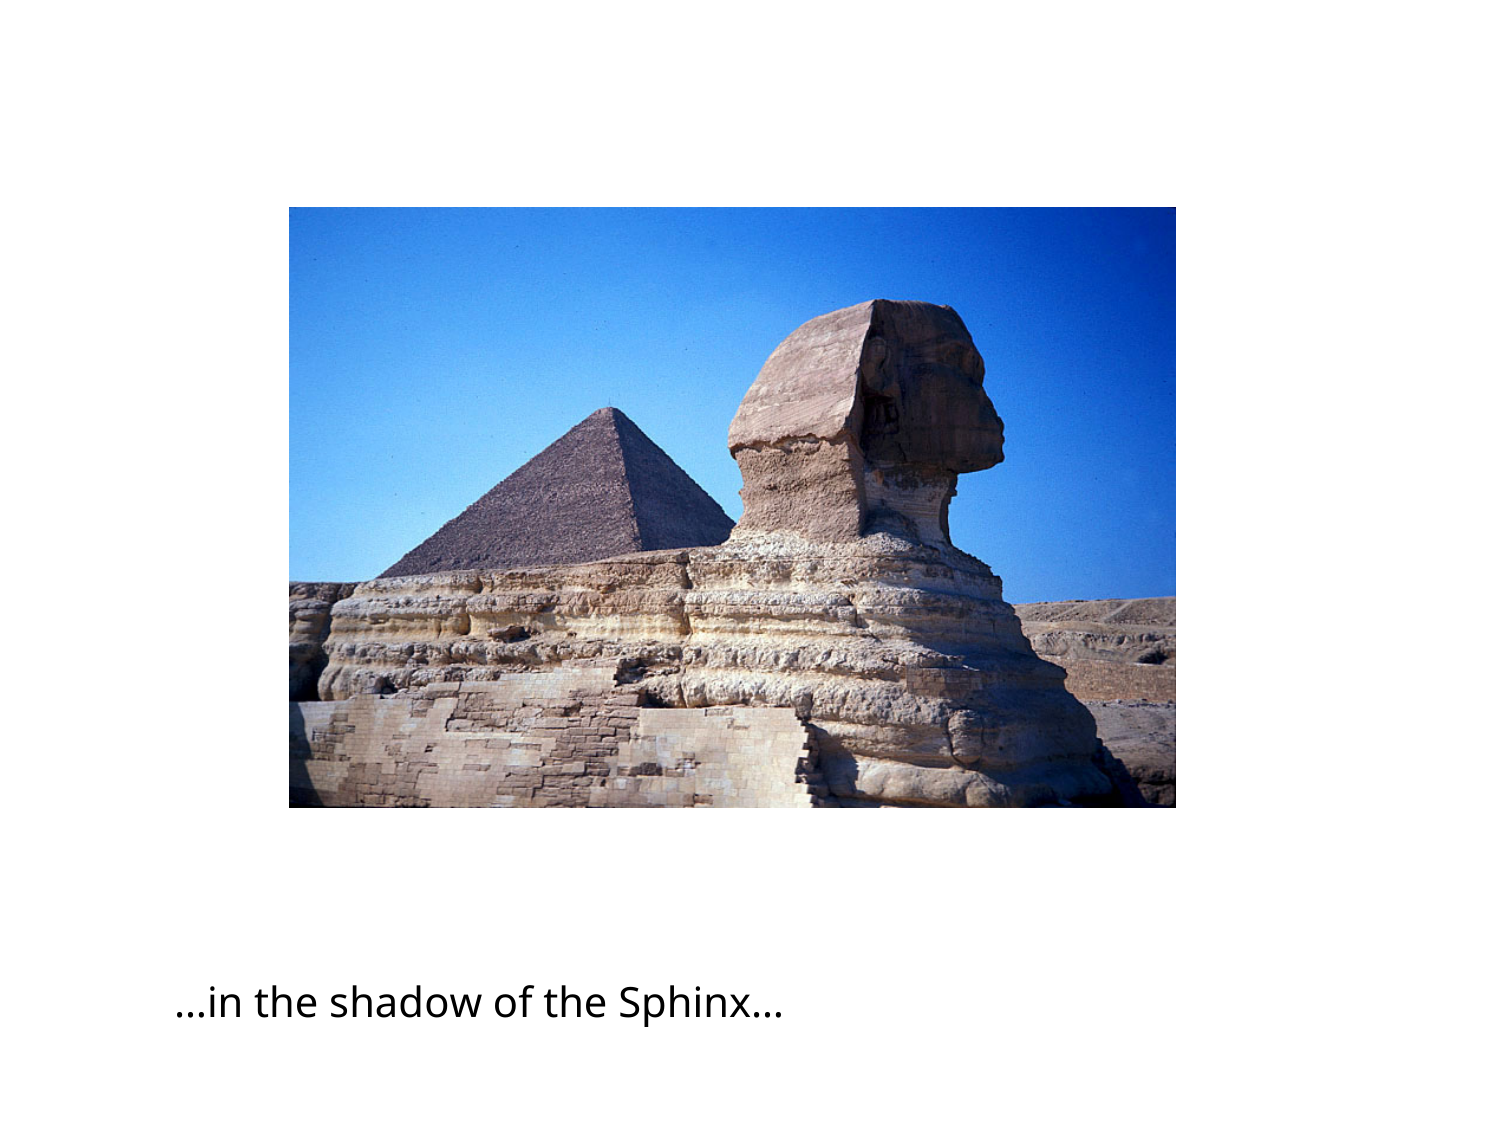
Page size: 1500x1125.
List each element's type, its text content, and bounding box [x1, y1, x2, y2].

picture [289, 207, 1176, 808]
text_box …in the shadow of the Sphinx… [159, 968, 892, 1034]
